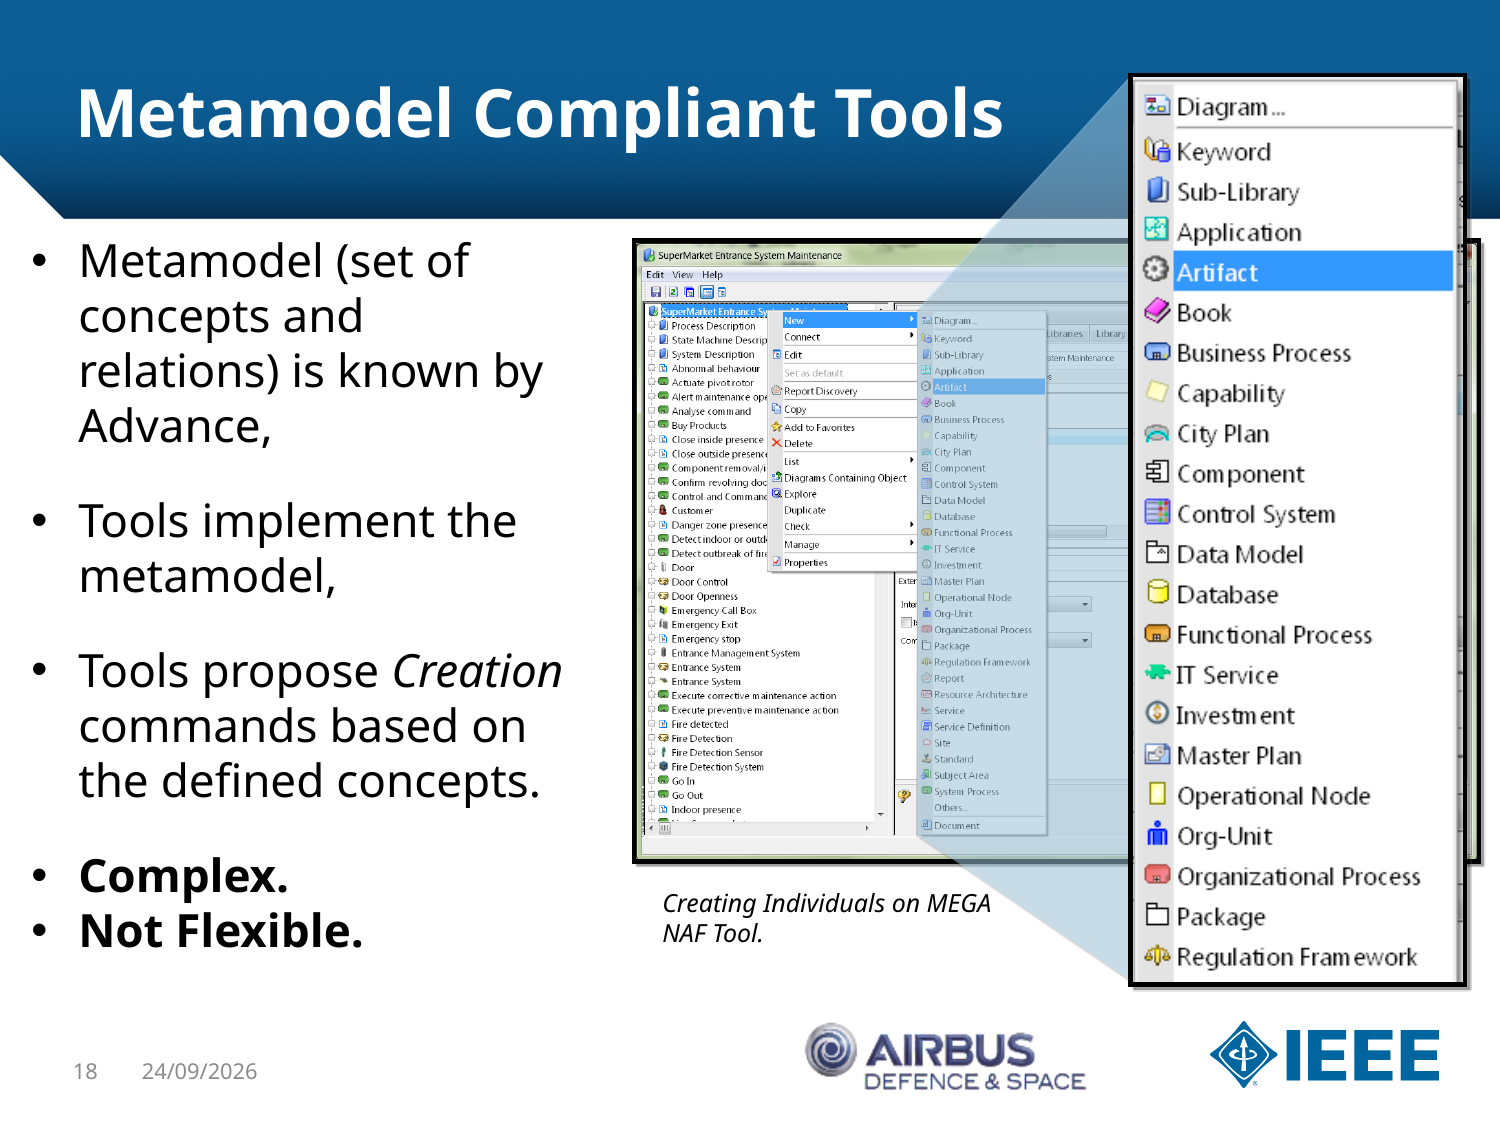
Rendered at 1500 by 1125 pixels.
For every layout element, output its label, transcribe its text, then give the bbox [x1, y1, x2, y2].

picture [0, 0, 1500, 1125]
slide_number <number> [72, 1042, 132, 1103]
text_box [916, 78, 1128, 979]
text_box Creating Individuals on MEGA NAF Tool. [647, 880, 1025, 956]
title Metamodel Compliant Tools [60, 22, 1426, 199]
slide_number 24/03/2021 [141, 1042, 412, 1103]
text_box Metamodel (set of concepts and relations) is known by Advance, Tools implement the metamodel, Tools propose Creation commands based on the defined concepts. Complex. Not Flexible. [16, 224, 588, 965]
